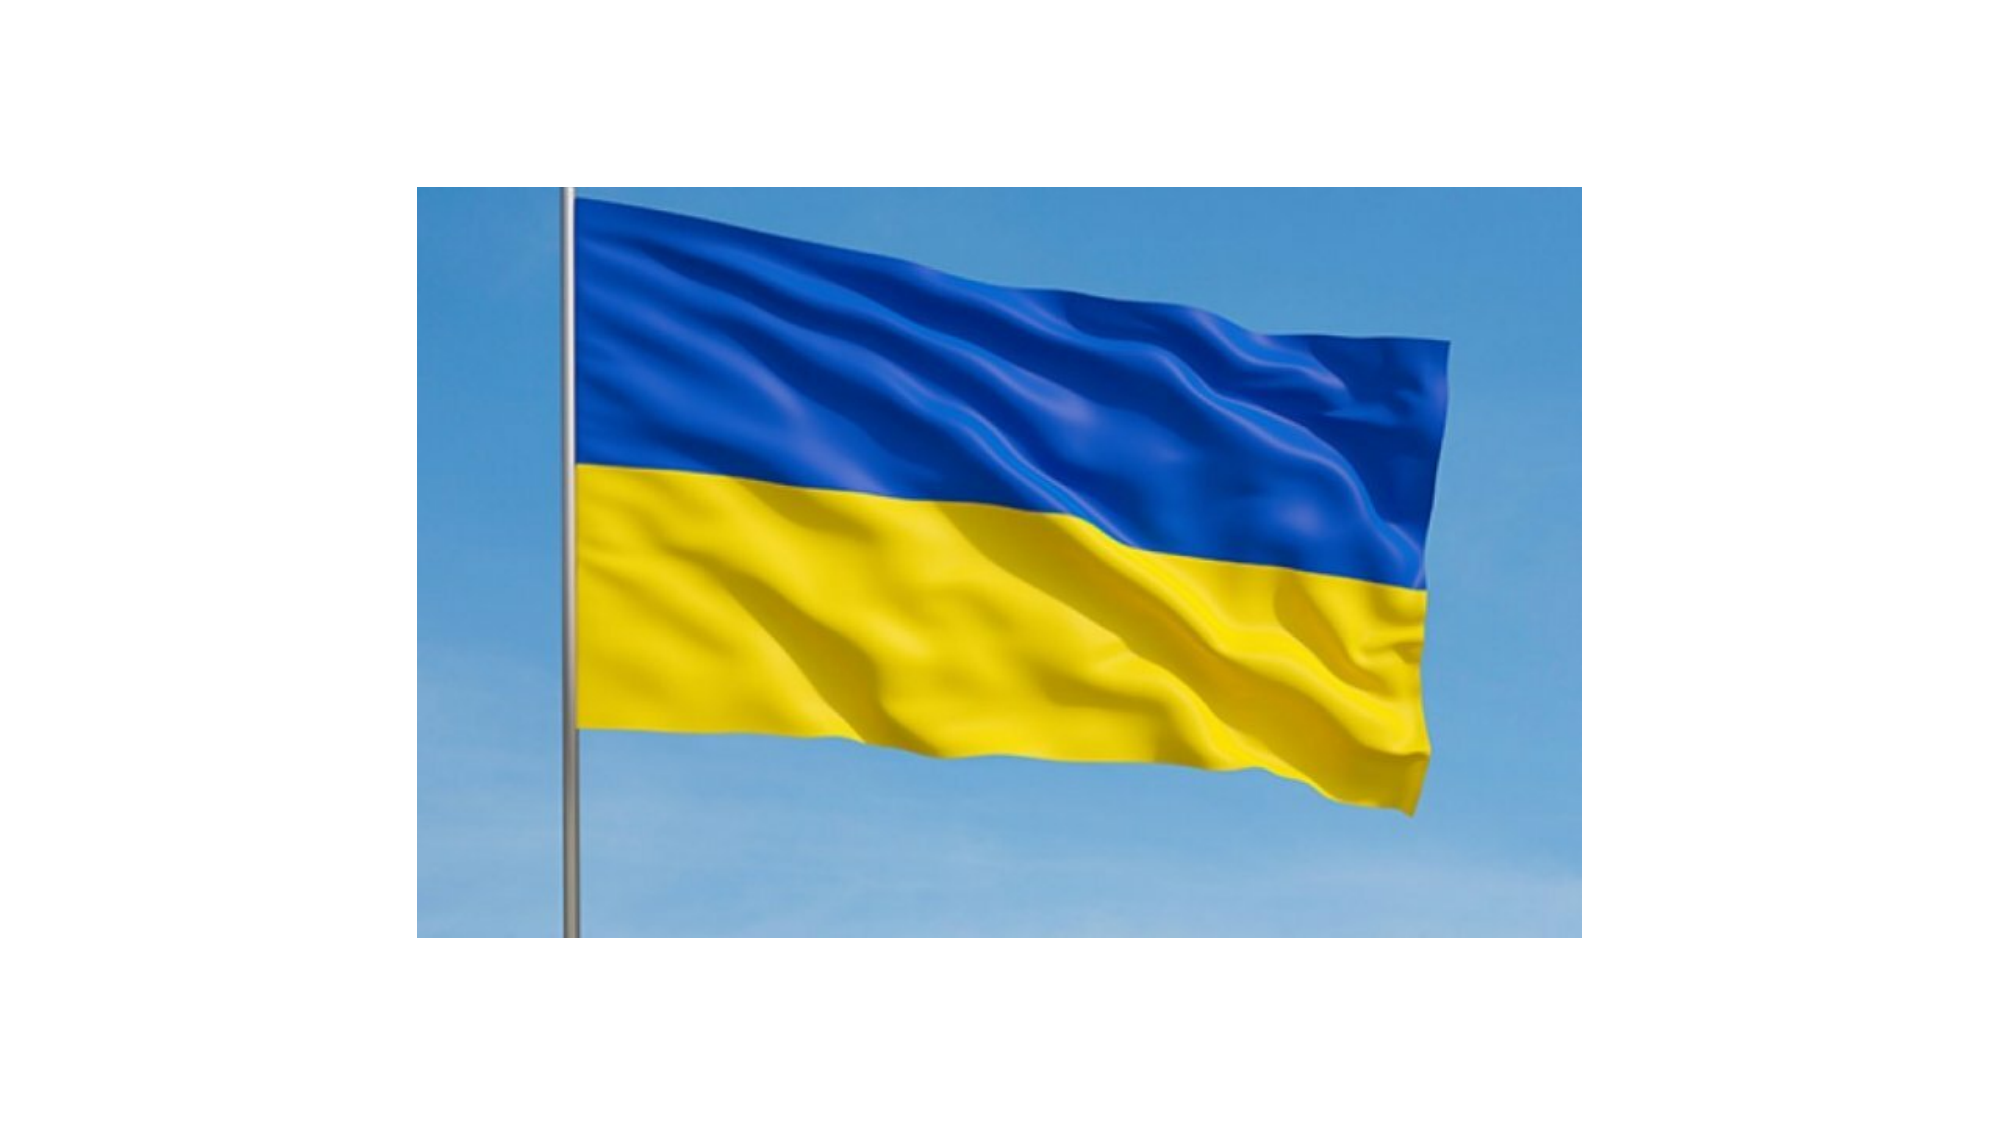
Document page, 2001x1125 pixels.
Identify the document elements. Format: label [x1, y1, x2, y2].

picture [417, 187, 1582, 938]
